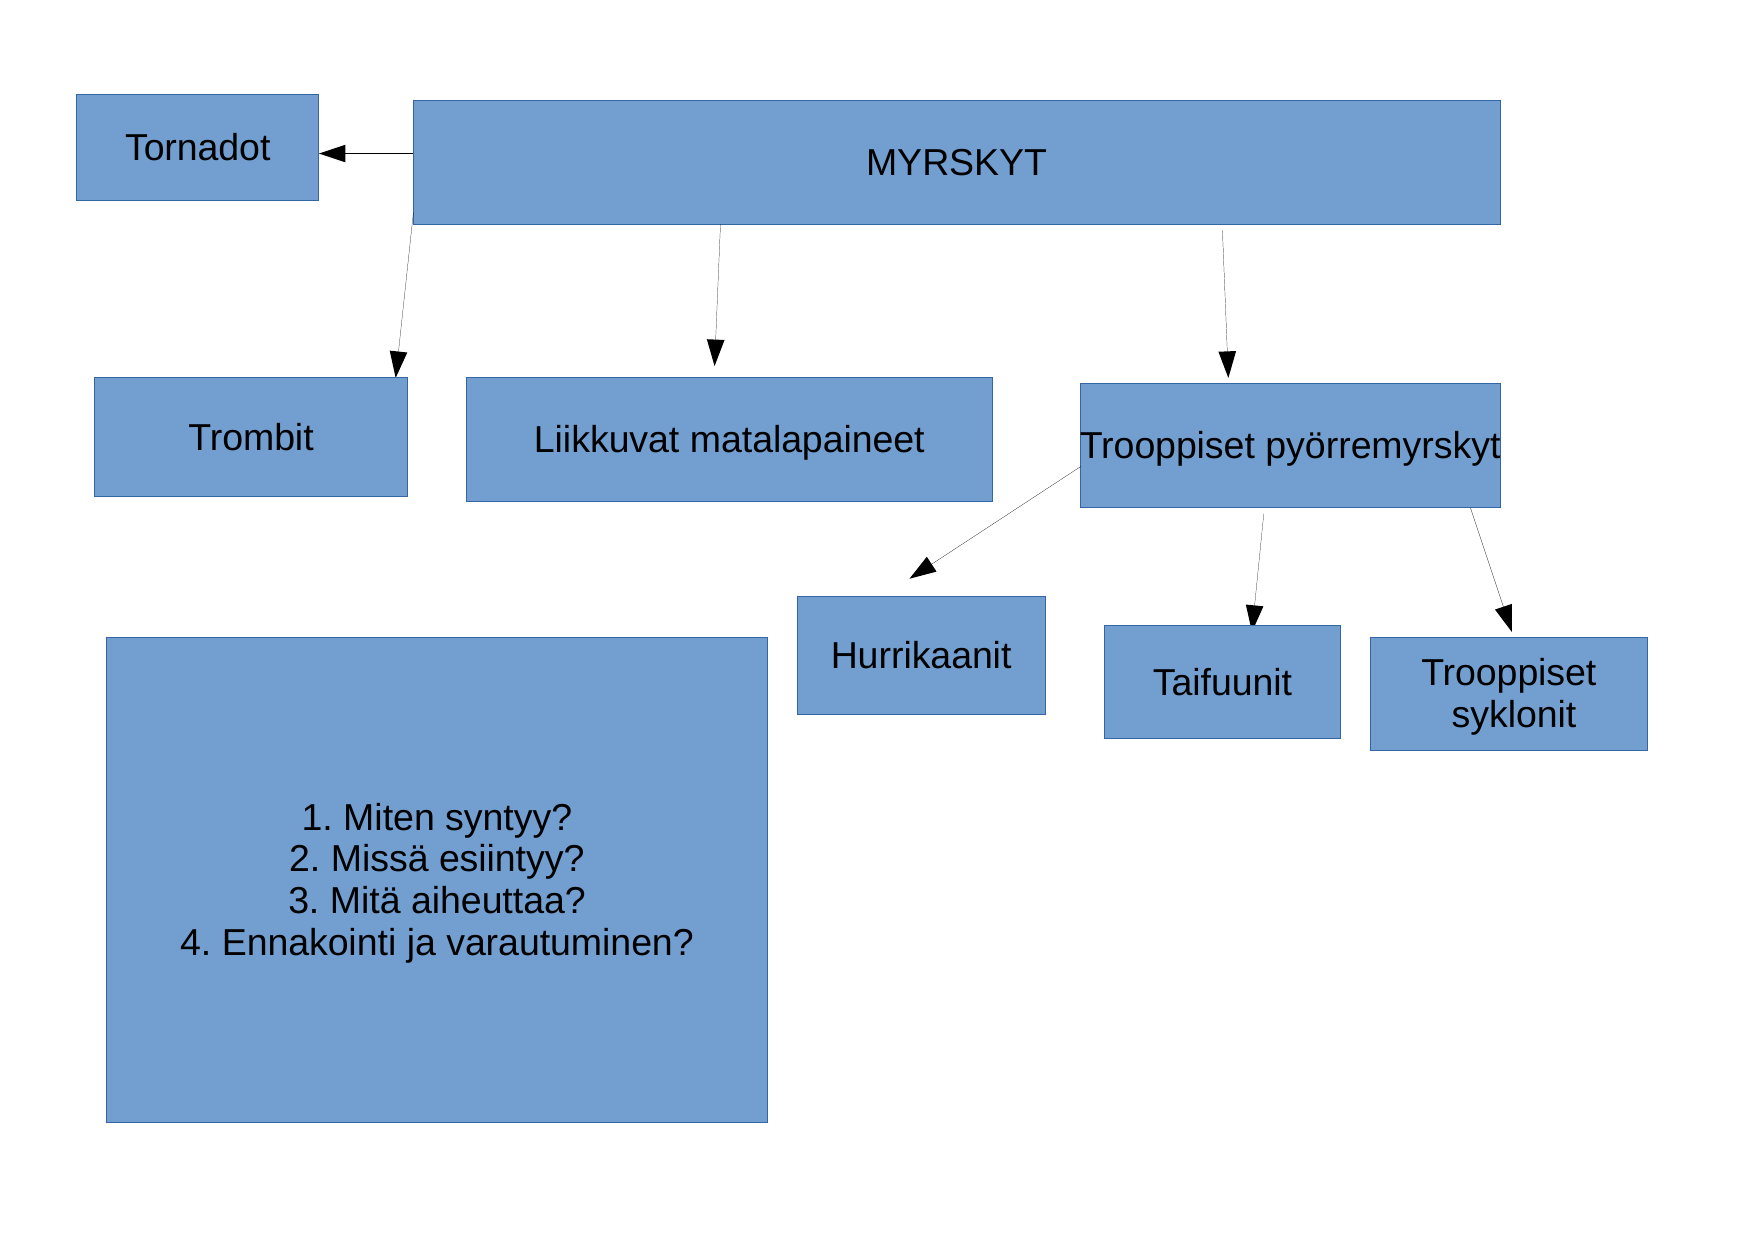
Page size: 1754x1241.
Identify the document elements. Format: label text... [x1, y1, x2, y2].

text_box Liikkuvat matalapaineet [466, 377, 993, 502]
text_box Trooppiset pyörremyrskyt [1080, 383, 1501, 508]
text_box Trooppiset syklonit [1370, 637, 1648, 751]
text_box Hurrikaanit [797, 596, 1046, 715]
text_box MYRSKYT [413, 100, 1501, 225]
text_box 1. Miten syntyy? 2. Missä esiintyy? 3. Mitä aiheuttaa? 4. Ennakointi ja varautuminen? [106, 637, 768, 1123]
text_box Tornadot [76, 94, 319, 201]
text_box Trombit [94, 377, 408, 497]
text_box Taifuunit [1104, 625, 1341, 739]
